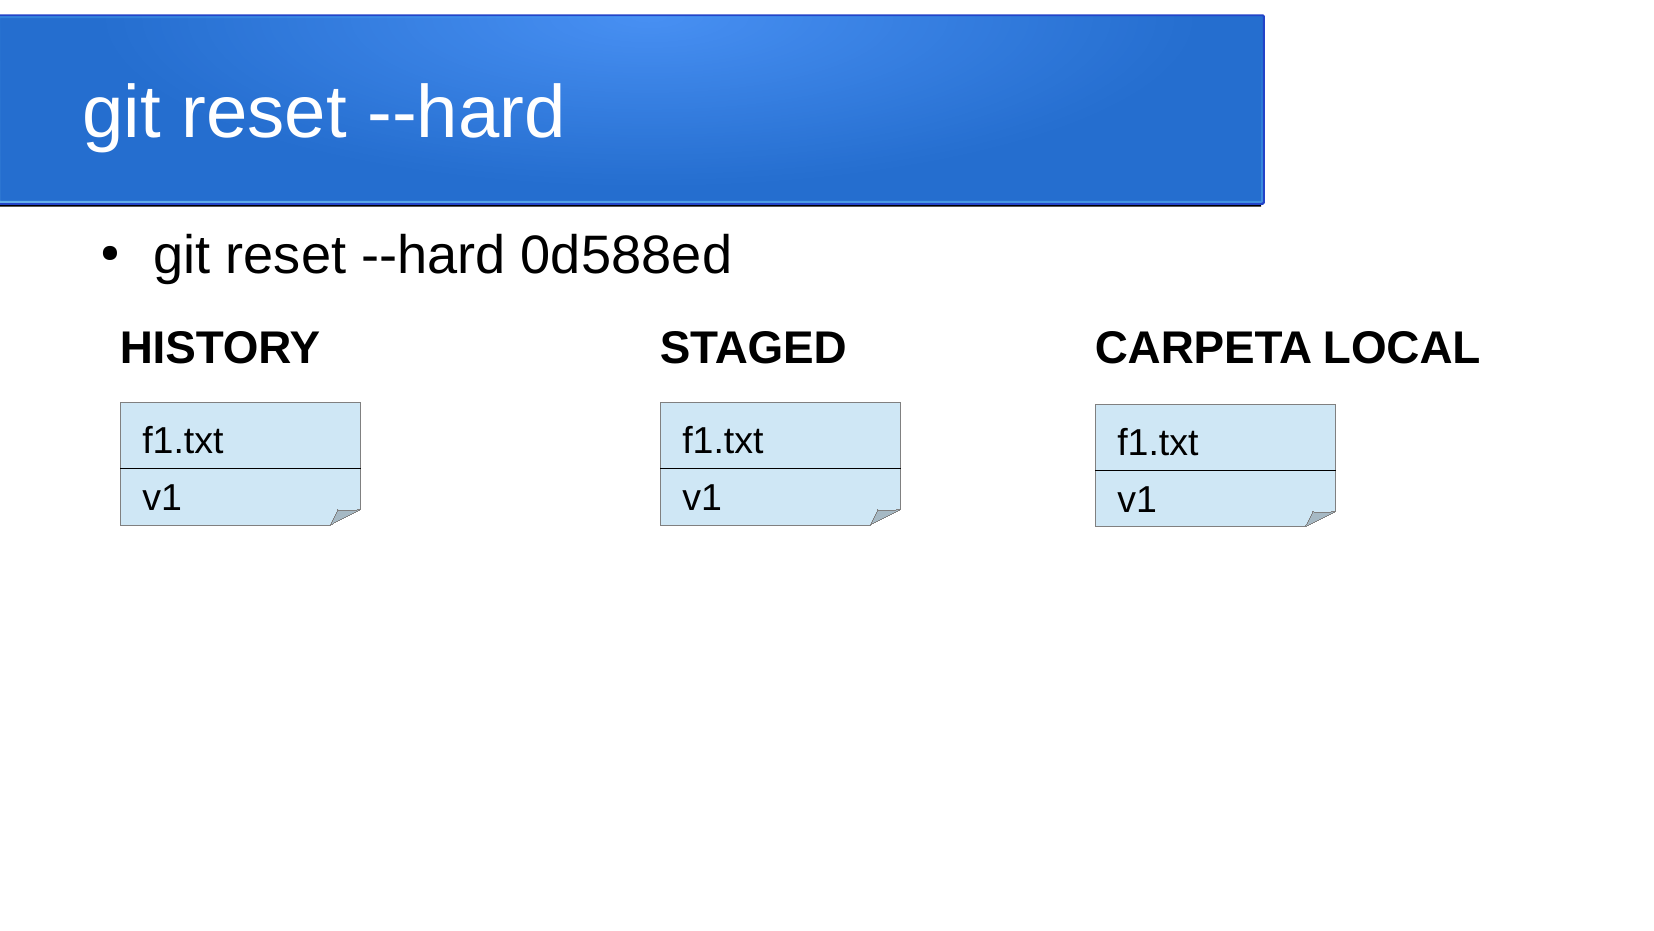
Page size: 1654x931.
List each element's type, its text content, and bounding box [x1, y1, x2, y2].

text_box [1095, 404, 1336, 470]
text_box v1 [127, 469, 263, 526]
text_box STAGED [645, 315, 1006, 382]
text_box v1 [667, 469, 803, 526]
text_box f1.txt [1102, 414, 1223, 470]
text_box [660, 469, 667, 526]
text_box [660, 402, 901, 468]
text_box HISTORY [105, 315, 466, 382]
text_box f1.txt [667, 412, 788, 468]
text_box [1238, 471, 1336, 527]
text_box [120, 469, 127, 526]
title git reset --hard [82, 35, 1235, 189]
text_box [803, 469, 901, 526]
text_box [120, 402, 361, 468]
text_box f1.txt [127, 412, 248, 468]
text_box [1095, 471, 1102, 527]
text_box v1 [1102, 471, 1238, 528]
list git reset --hard 0d588ed [82, 224, 1571, 764]
text_box CARPETA LOCAL [1080, 315, 1546, 432]
text_box [263, 469, 361, 526]
